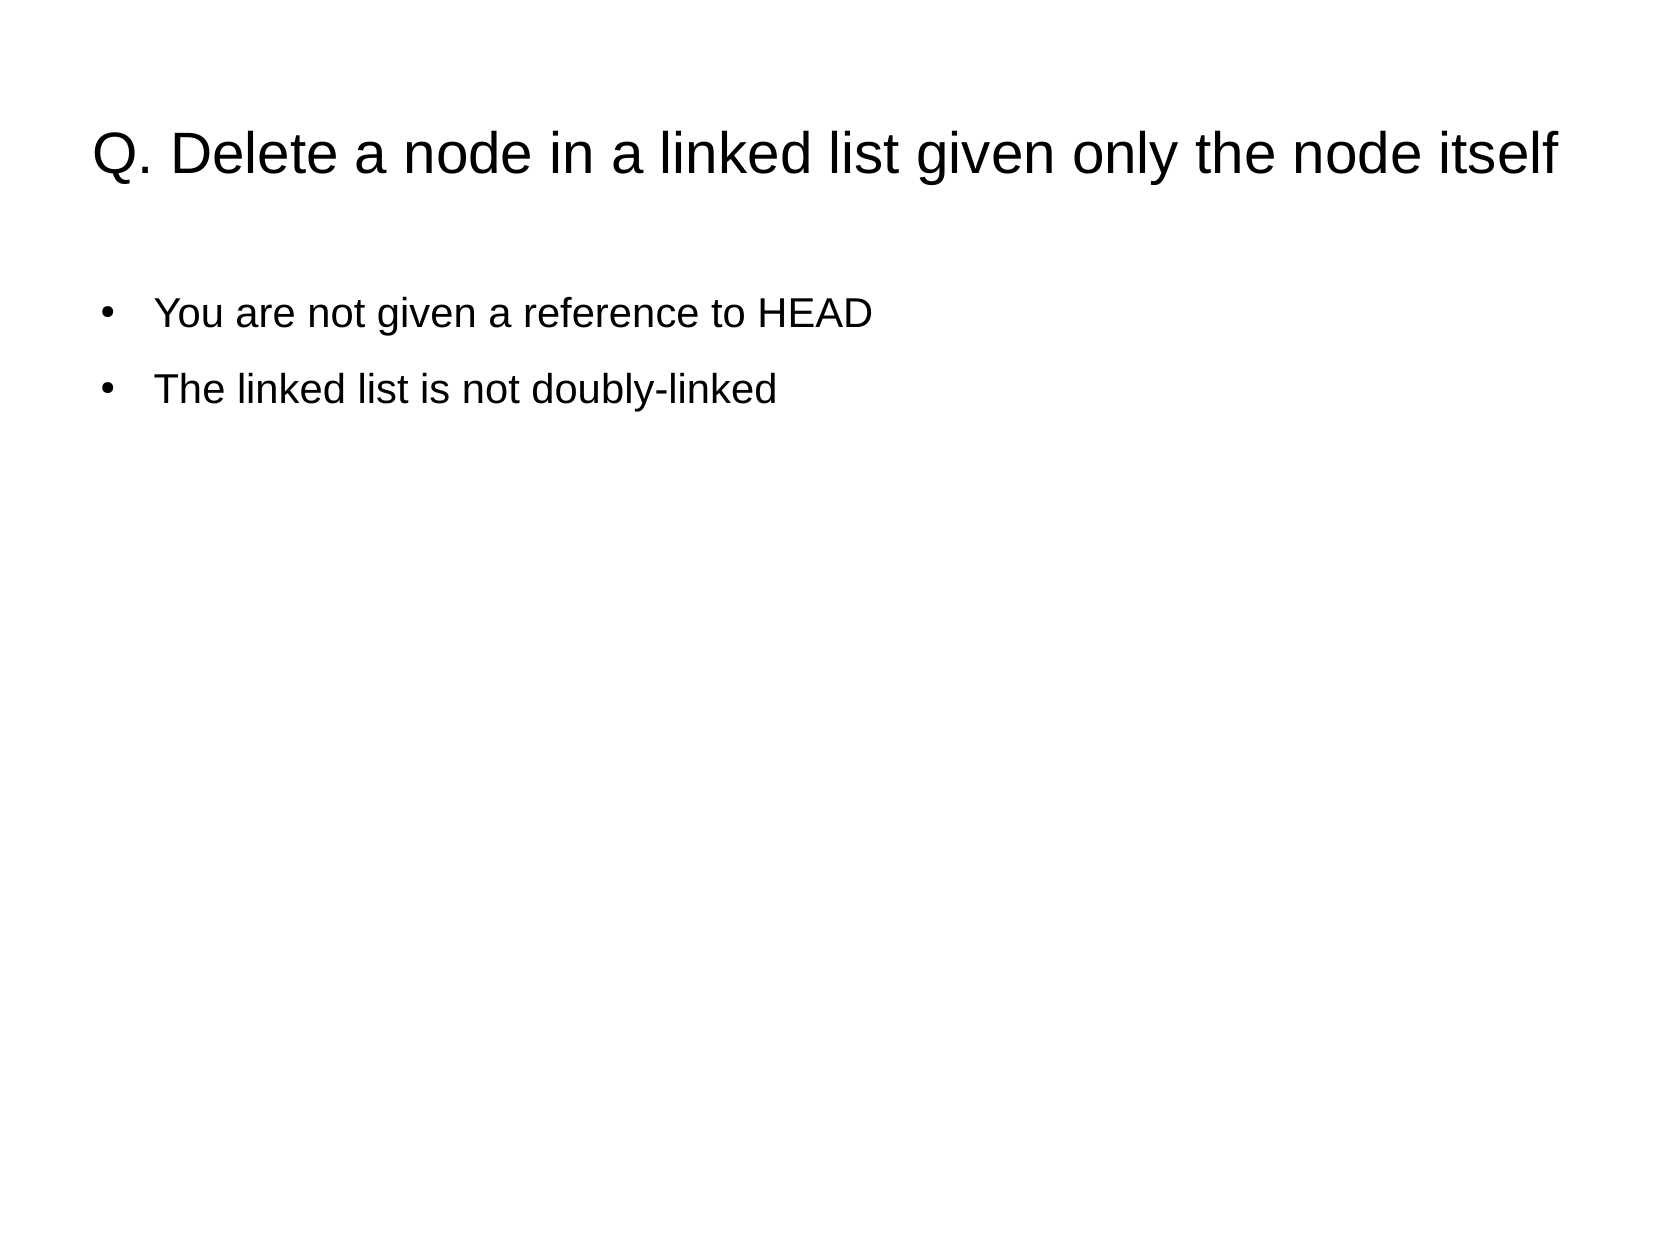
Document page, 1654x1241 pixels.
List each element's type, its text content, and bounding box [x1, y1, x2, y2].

list You are not given a reference to HEAD The linked list is not doubly-linked [82, 290, 1571, 1010]
title Q. Delete a node in a linked list given only the node itself [82, 49, 1571, 257]
